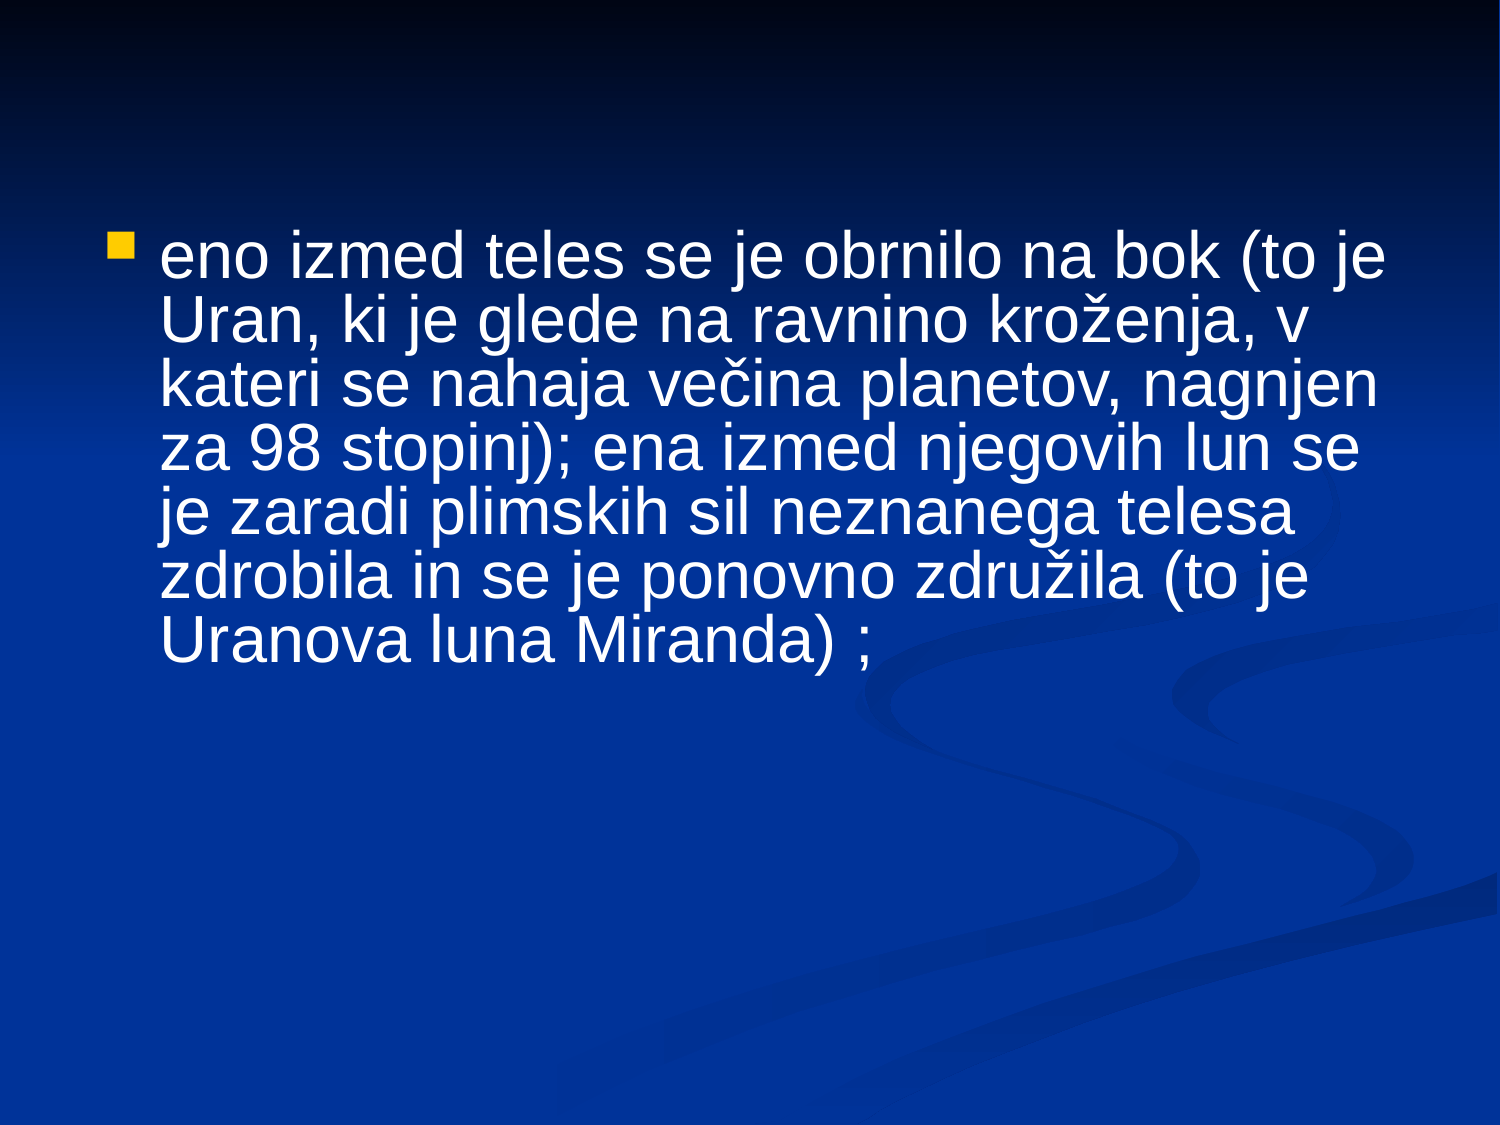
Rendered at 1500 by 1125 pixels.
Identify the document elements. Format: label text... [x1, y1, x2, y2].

list eno izmed teles se je obrnilo na bok (to je Uran, ki je glede na ravnino kroženja, v kateri se nahaja večina planetov, nagnjen za 98 stopinj); ena izmed njegovih lun se je zaradi plimskih sil neznanega telesa zdrobila in se je ponovno združila (to je Uranova luna Miranda) ; [88, 220, 1439, 963]
